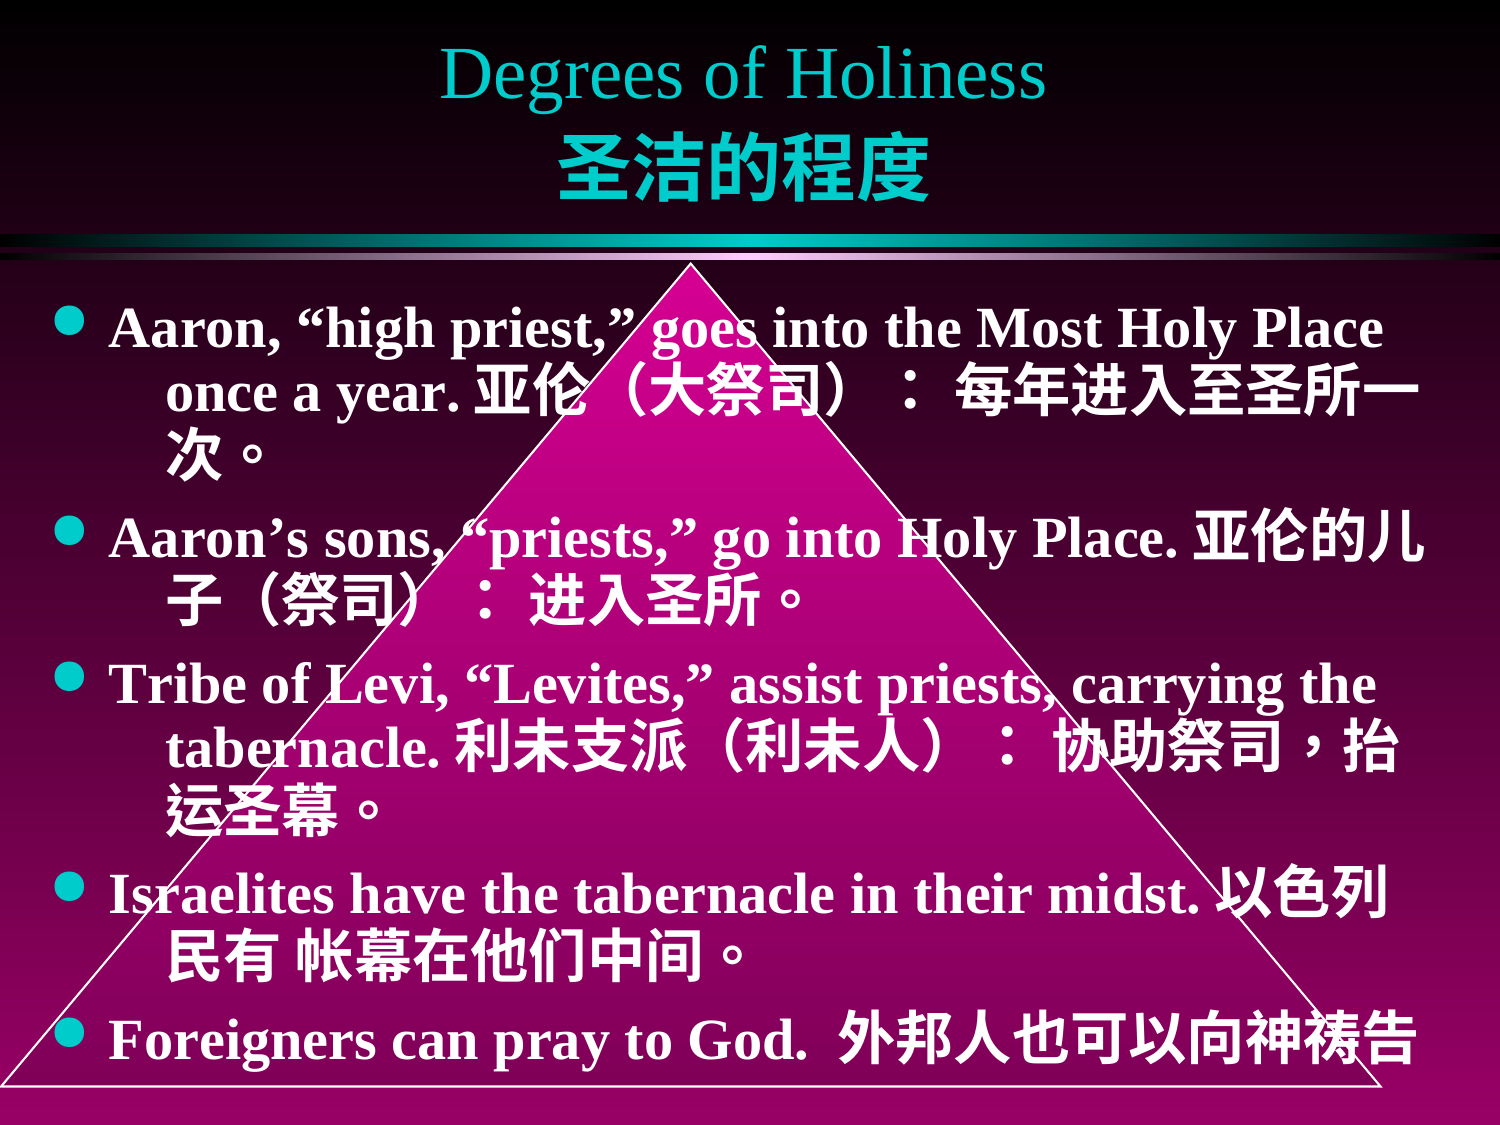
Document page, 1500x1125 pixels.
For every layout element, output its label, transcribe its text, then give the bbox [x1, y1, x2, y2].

text_box [671, 263, 711, 287]
title Degrees of Holiness 圣洁的程度 [99, 37, 1388, 225]
list Aaron, “high priest,” goes into the Most Holy Place once a year.亚伦（大祭司）： 每年进入至圣所一次。 Aaron’s sons, “priests,” go into Holy Place.亚伦的儿子（祭司）： 进入圣所。 Tribe of Levi, “Levites,” assist priests, carrying the tabernacle.利未支派（利未人）： 协助祭司，抬运圣幕。 Israelites have the tabernacle in their midst.以色列民有 帐幕在他们中间。 Foreigners can pray to God. 外邦人也可以向神祷告 [37, 287, 1463, 1125]
text_box [1, 1043, 37, 1087]
